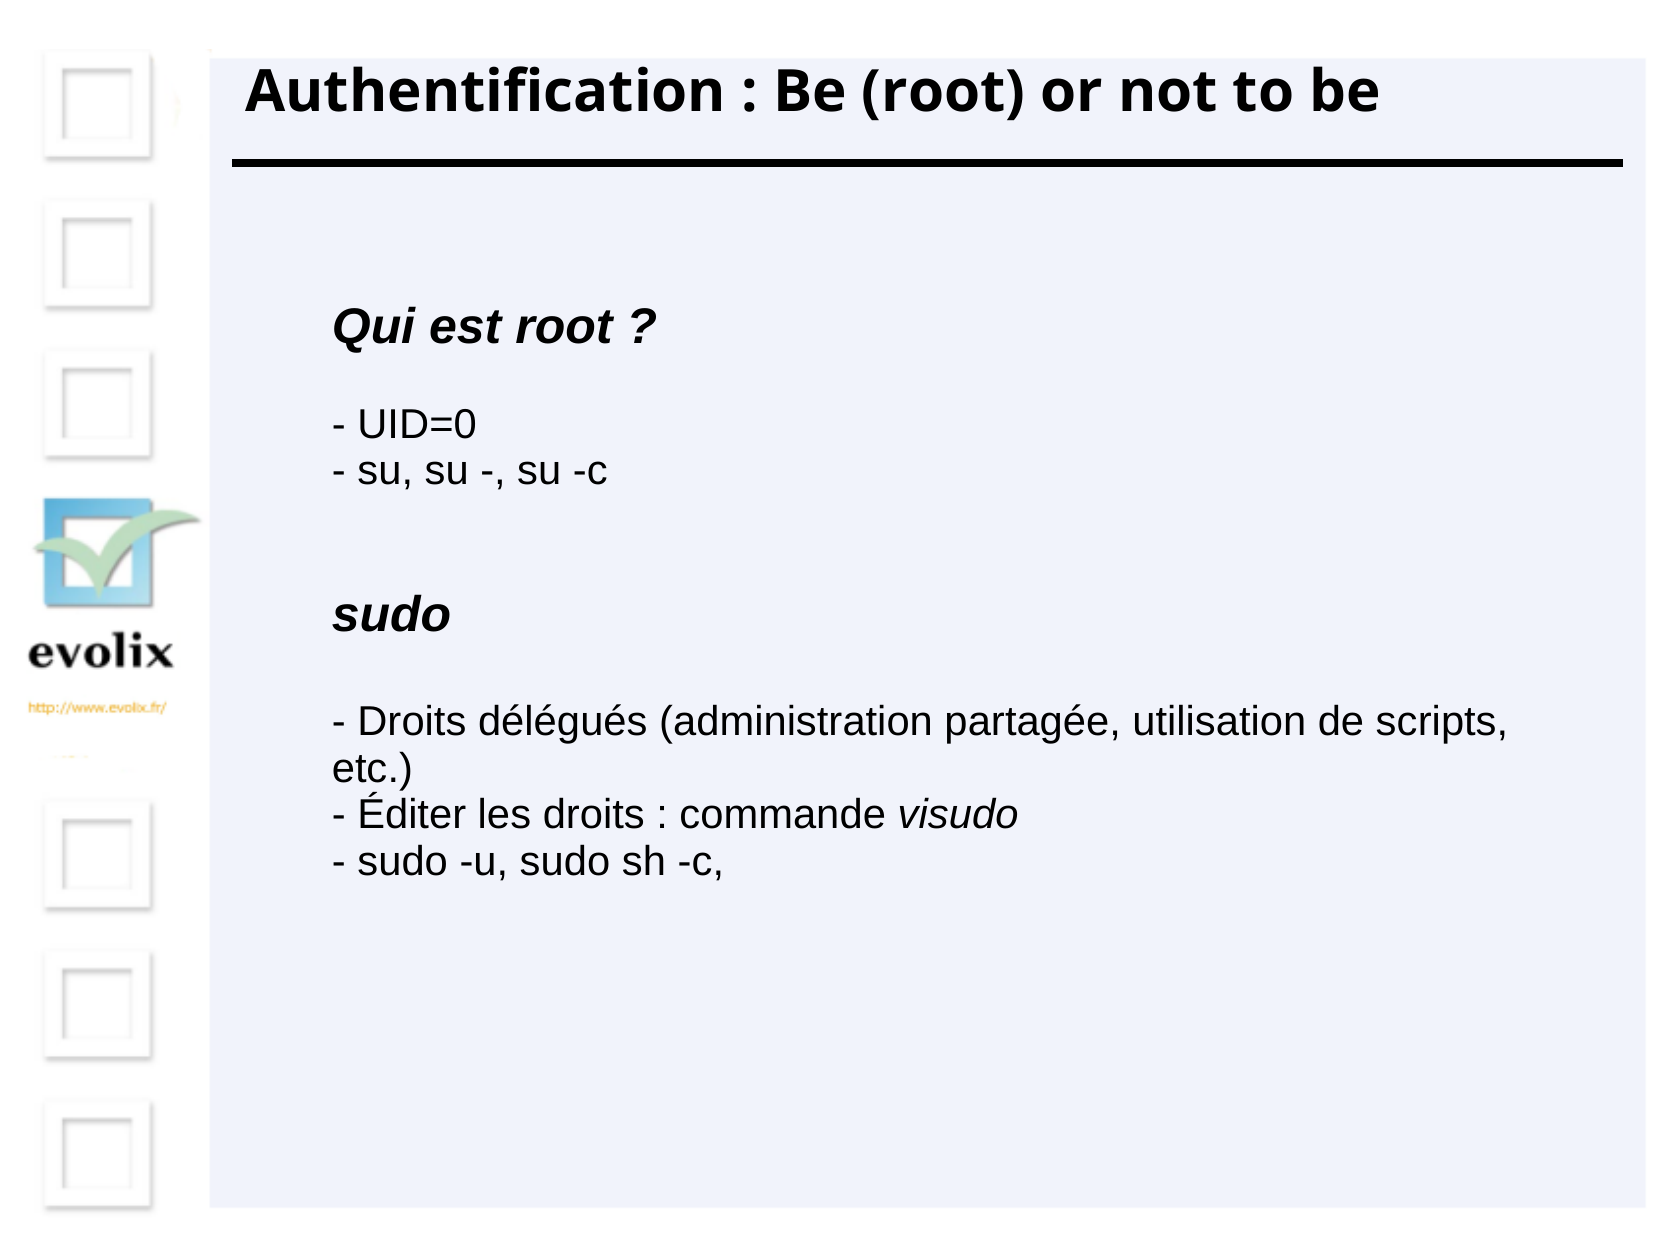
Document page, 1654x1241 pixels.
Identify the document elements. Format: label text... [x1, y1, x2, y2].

title Authentification : Be (root) or not to be [22, 27, 1604, 151]
text_box Qui est root ? - UID=0 - su, su -, su -c sudo - Droits délégués (administration partagée, utilisation de scripts, etc.) - Éditer les droits : commande visudo - sudo -u, sudo sh -c, [317, 290, 1595, 994]
picture [0, 49, 1654, 1218]
